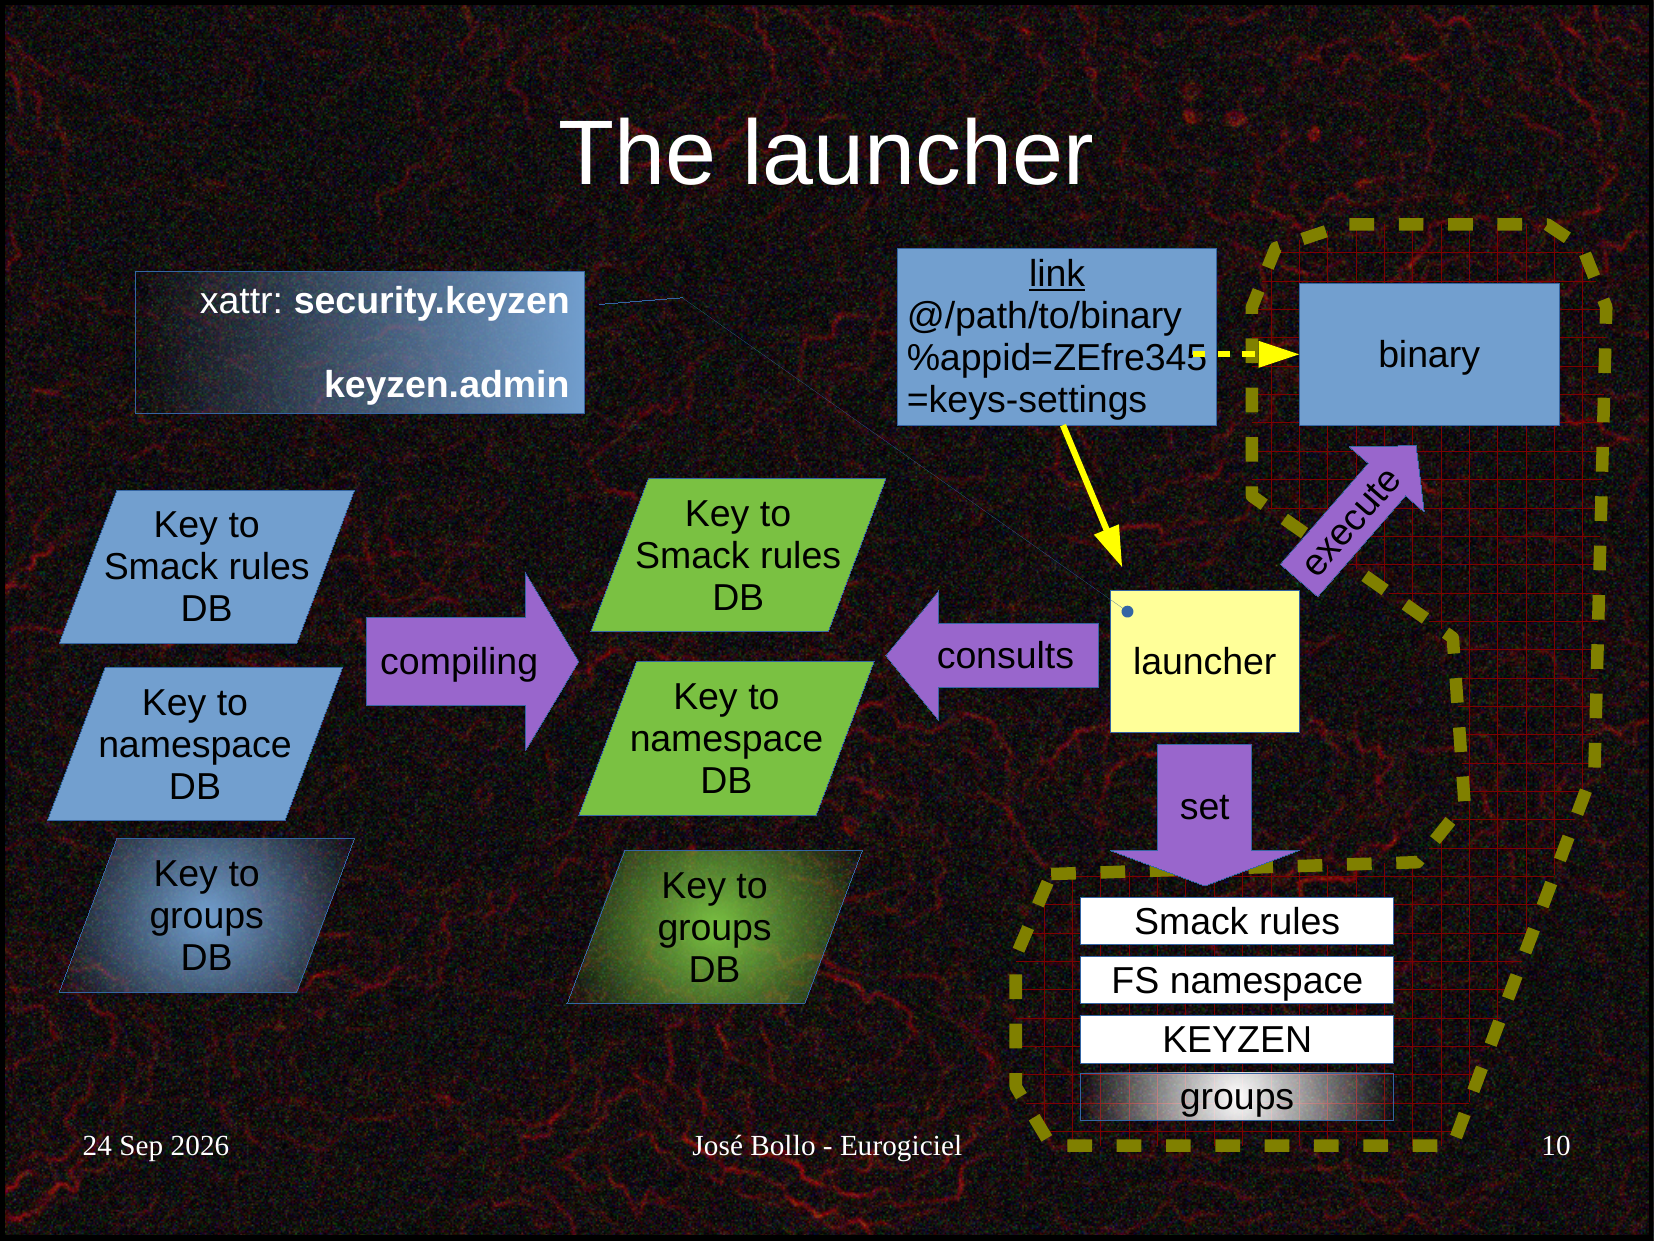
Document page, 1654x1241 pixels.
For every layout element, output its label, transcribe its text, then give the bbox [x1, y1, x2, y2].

text_box Key to namespace DB [47, 667, 343, 821]
text_box set [1110, 744, 1300, 886]
text_box execute [1280, 445, 1425, 597]
text_box Key to namespace DB [578, 661, 875, 816]
title The launcher [82, 49, 1571, 257]
text_box groups [1080, 1073, 1394, 1121]
text_box Key to Smack rules DB [59, 490, 355, 644]
text_box FS namespace [1080, 956, 1394, 1004]
text_box Key to Smack rules DB [590, 478, 886, 632]
text_box compiling [366, 572, 579, 751]
text_box Key to groups DB [566, 850, 863, 1004]
text_box Smack rules [1080, 897, 1394, 945]
text_box KEYZEN [1080, 1015, 1394, 1064]
picture [5, 5, 1649, 1235]
text_box Key to groups DB [59, 838, 355, 993]
text_box launcher [1110, 590, 1300, 733]
text_box binary [1299, 283, 1560, 426]
text_box [1015, 240, 1607, 1146]
text_box xattr: security.keyzen keyzen.admin [136, 272, 585, 413]
text_box link @/path/to/binary %appid=ZEfre345 =keys-settings [897, 248, 1217, 426]
text_box consults [885, 590, 1099, 721]
